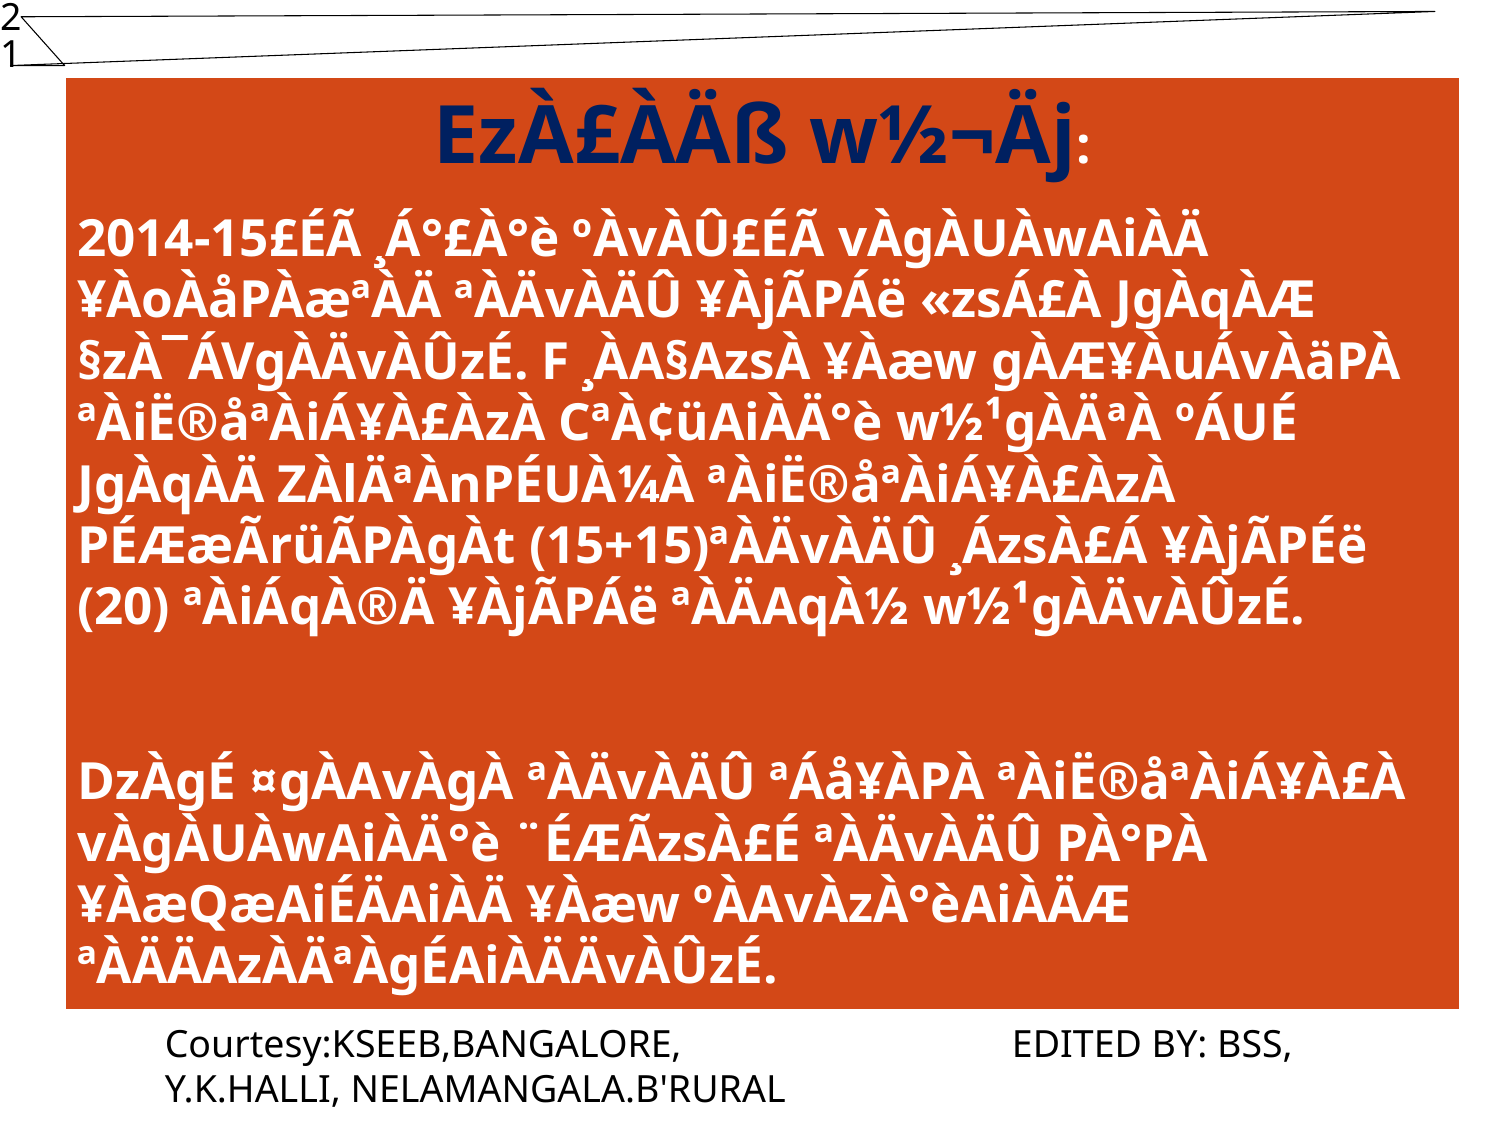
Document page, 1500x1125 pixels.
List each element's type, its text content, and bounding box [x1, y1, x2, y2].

list EzÀ£ÀÄß w½¬Äj: 2014-15£ÉÃ ¸Á°£À°è ºÀvÀÛ£ÉÃ vÀgÀUÀwAiÀÄ ¥ÀoÀåPÀæªÀÄ ªÀÄvÀÄÛ ¥ÀjÃPÁë «zsÁ£À JgÀqÀÆ §zÀ¯ÁVgÀÄvÀÛzÉ. F ¸ÀA§AzsÀ ¥Àæw gÀÆ¥ÀuÁvÀäPÀ ªÀiË®åªÀiÁ¥À£ÀzÀ CªÀ¢üAiÀÄ°è w½¹gÀÄªÀ ºÁUÉ JgÀqÀÄ ZÀlÄªÀnPÉUÀ¼À ªÀiË®åªÀiÁ¥À£ÀzÀ PÉÆæÃrüÃPÀgÀt (15+15)ªÀÄvÀÄÛ ¸ÁzsÀ£Á ¥ÀjÃPÉë (20) ªÀiÁqÀ®Ä ¥ÀjÃPÁë ªÀÄAqÀ½ w½¹gÀÄvÀÛzÉ. DzÀgÉ ¤gÀAvÀgÀ ªÀÄvÀÄÛ ªÁå¥ÀPÀ ªÀiË®åªÀiÁ¥À£À vÀgÀUÀwAiÀÄ°è ¨ÉÆÃzsÀ£É ªÀÄvÀÄÛ PÀ°PÀ ¥ÀæQæAiÉÄAiÀÄ ¥Àæw ºÀAvÀzÀ°èAiÀÄÆ ªÀÄÄAzÀÄªÀgÉAiÀÄÄvÀÛzÉ. [62, 75, 1463, 1013]
footer Courtesy:KSEEB,BANGALORE, EDITED BY: BSS, Y.K.HALLI, NELAMANGALA.B'RURAL [150, 1012, 1400, 1088]
